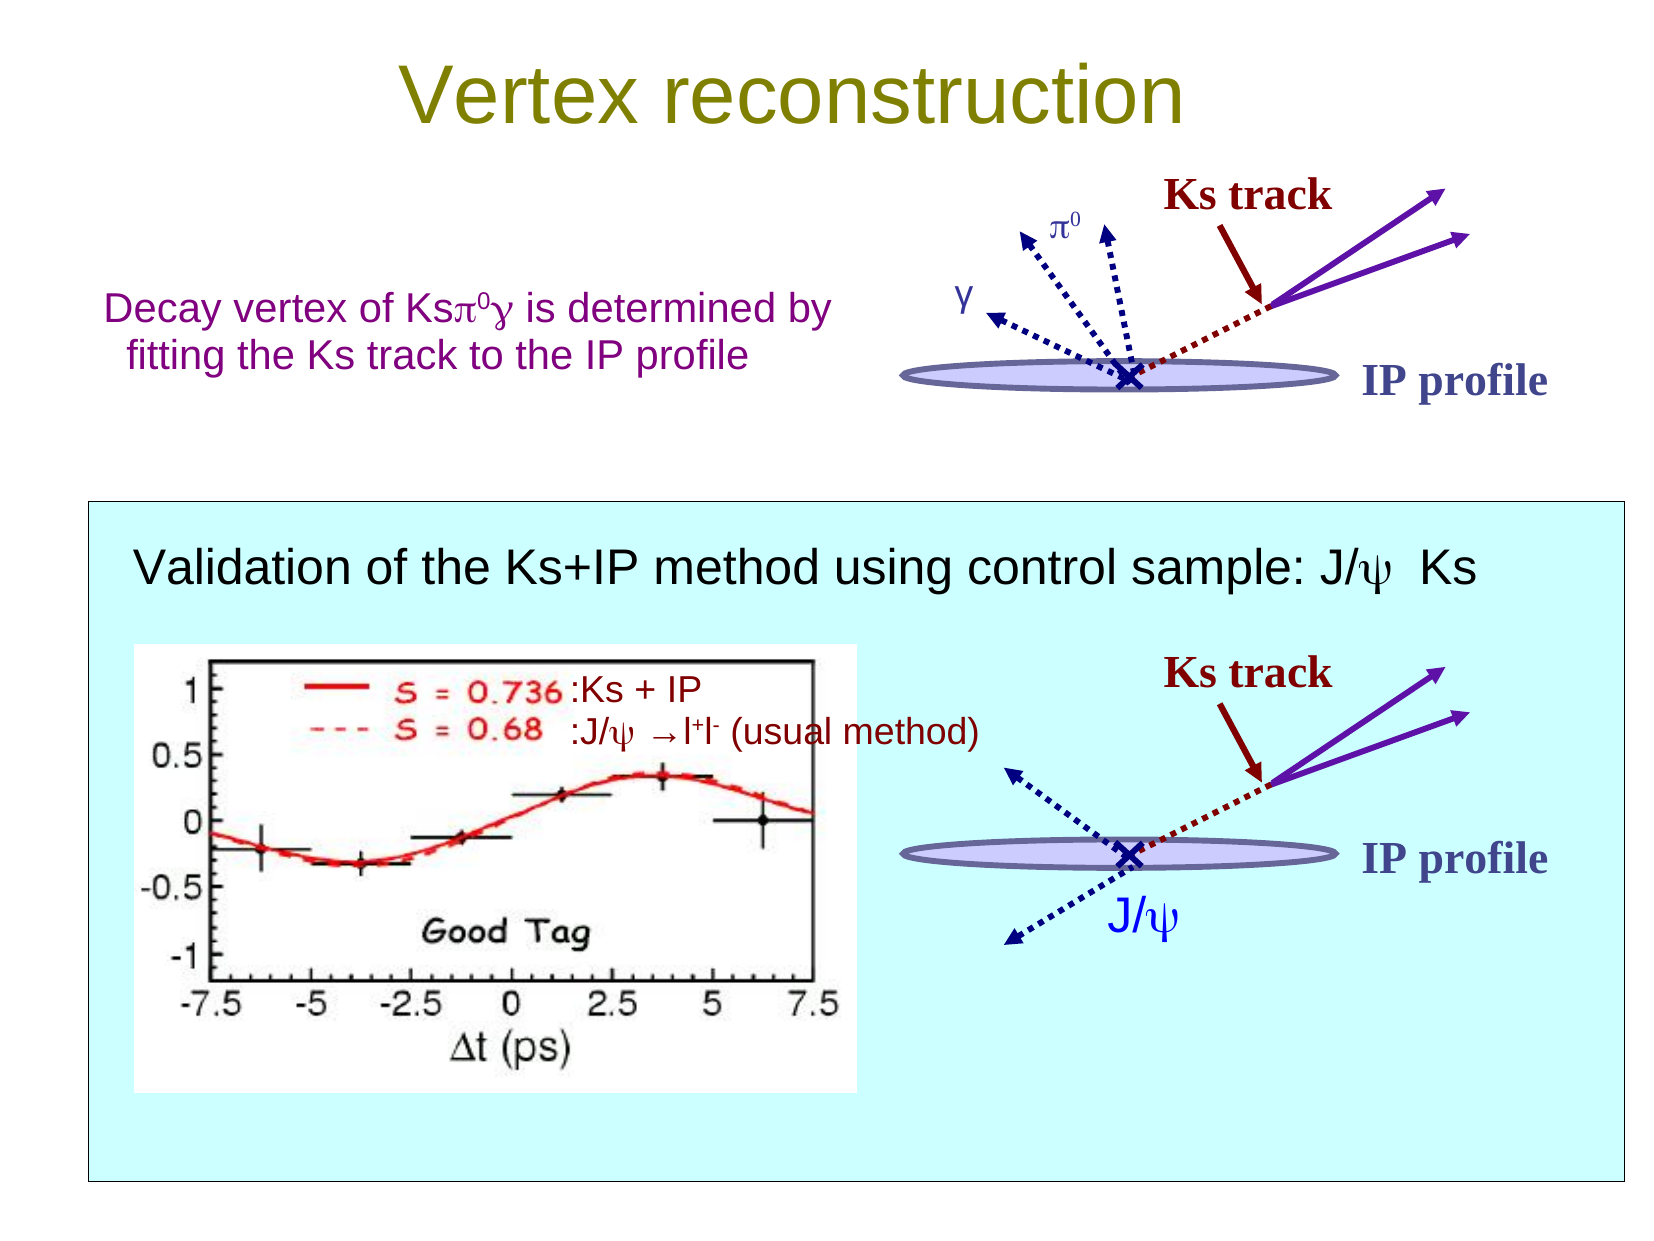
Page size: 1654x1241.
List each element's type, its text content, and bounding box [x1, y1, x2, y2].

picture [134, 886, 857, 1093]
text_box Ks track [1151, 167, 1333, 220]
text_box p0 [1034, 203, 1097, 255]
text_box IP profile [1349, 357, 1549, 406]
text_box Validation of the Ks+IP method using control sample: J/y Ks [118, 531, 1454, 886]
text_box Vertex reconstruction [383, 41, 1201, 150]
text_box [902, 361, 1120, 390]
text_box Ks track [1151, 646, 1333, 699]
text_box [88, 501, 1625, 1182]
text_box IP profile [1349, 835, 1549, 884]
text_box [1118, 361, 1336, 390]
text_box [1121, 384, 1138, 390]
text_box J/y [1092, 879, 1195, 956]
text_box Decay vertex of Ksp0g is determined by fitting the Ks track to the IP profile [88, 277, 855, 391]
text_box γ [939, 265, 989, 323]
text_box :Ks + IP :J/y →l+l- (usual method) [555, 661, 997, 765]
